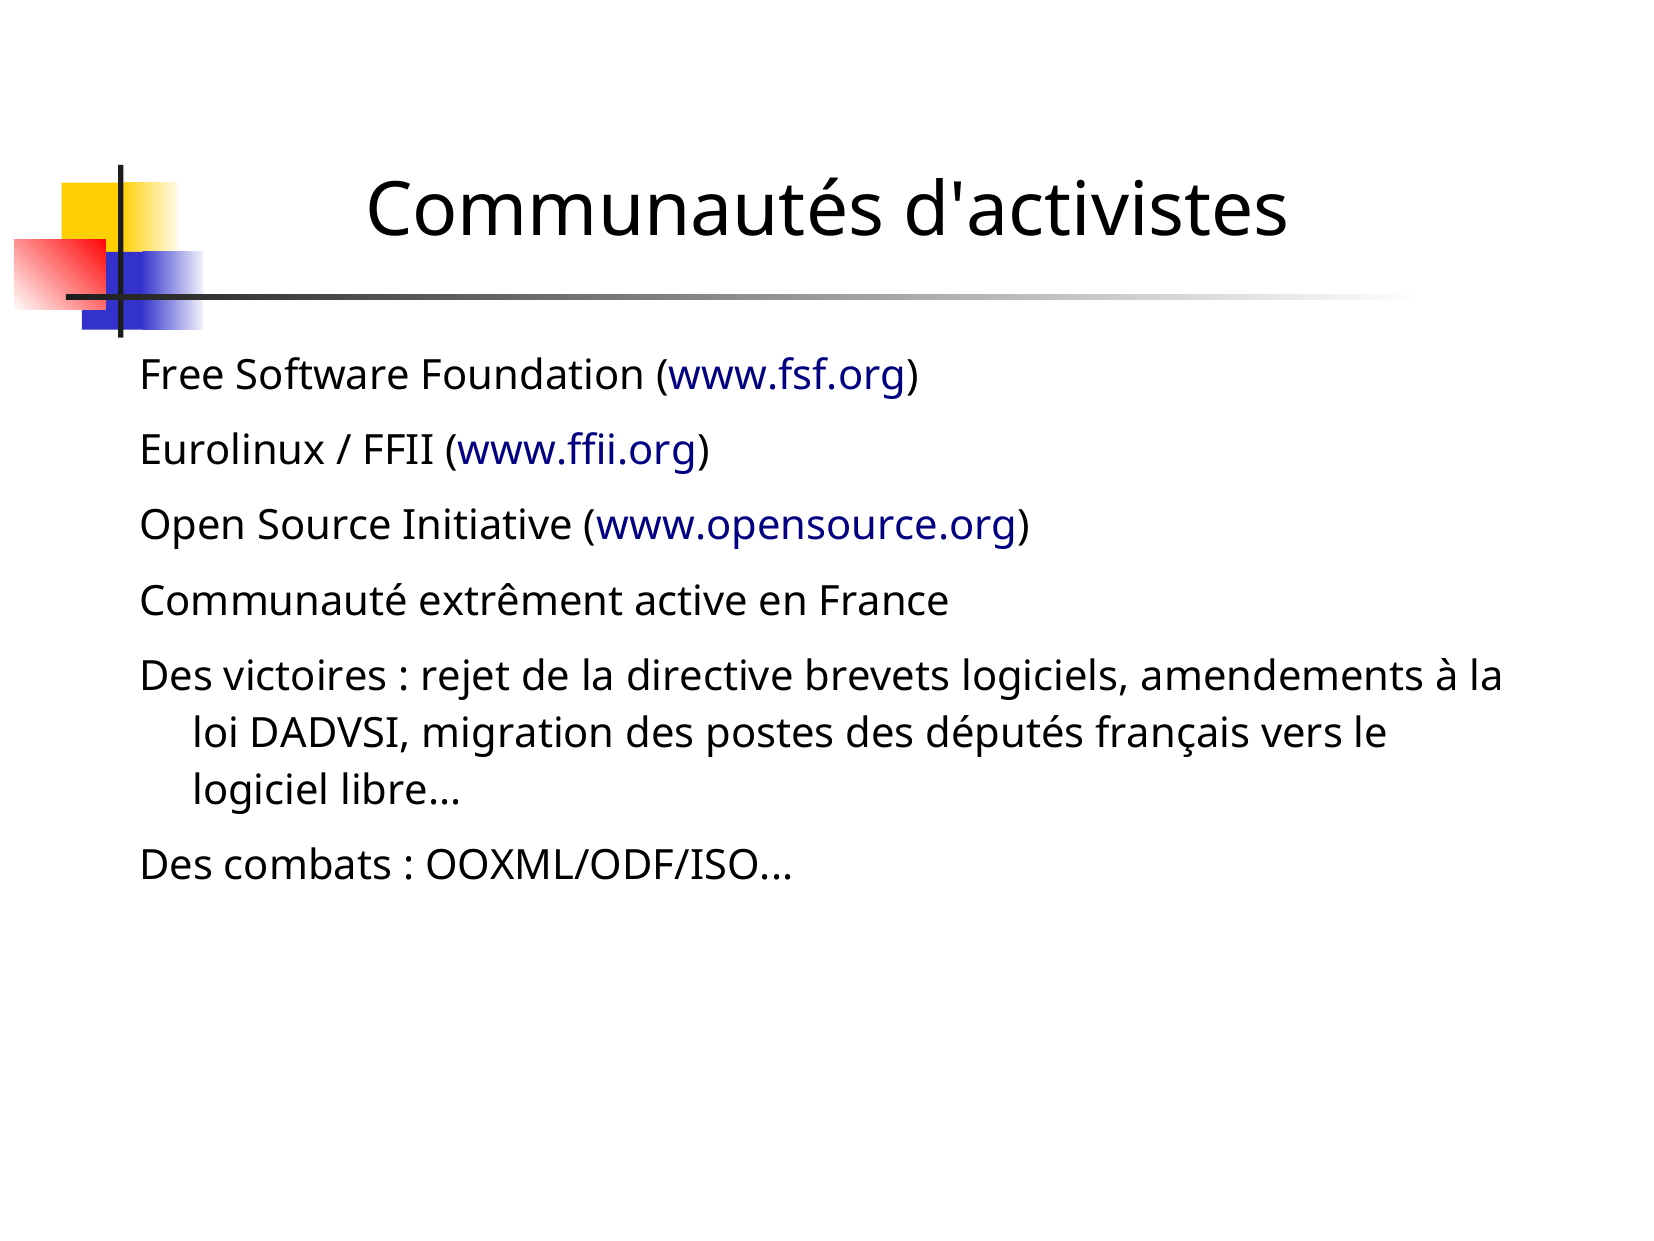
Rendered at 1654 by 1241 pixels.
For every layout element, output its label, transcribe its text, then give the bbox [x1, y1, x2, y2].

title Communautés d'activistes [121, 110, 1534, 303]
list Free Software Foundation (www.fsf.org) Eurolinux / FFII (www.ffii.org) Open Source Initiative (www.opensource.org) Communauté extrêment active en France Des victoires : rejet de la directive brevets logiciels, amendements à la loi DADVSI, migration des postes des députés français vers le logiciel libre... Des combats : OOXML/ODF/ISO... [121, 344, 1534, 1112]
